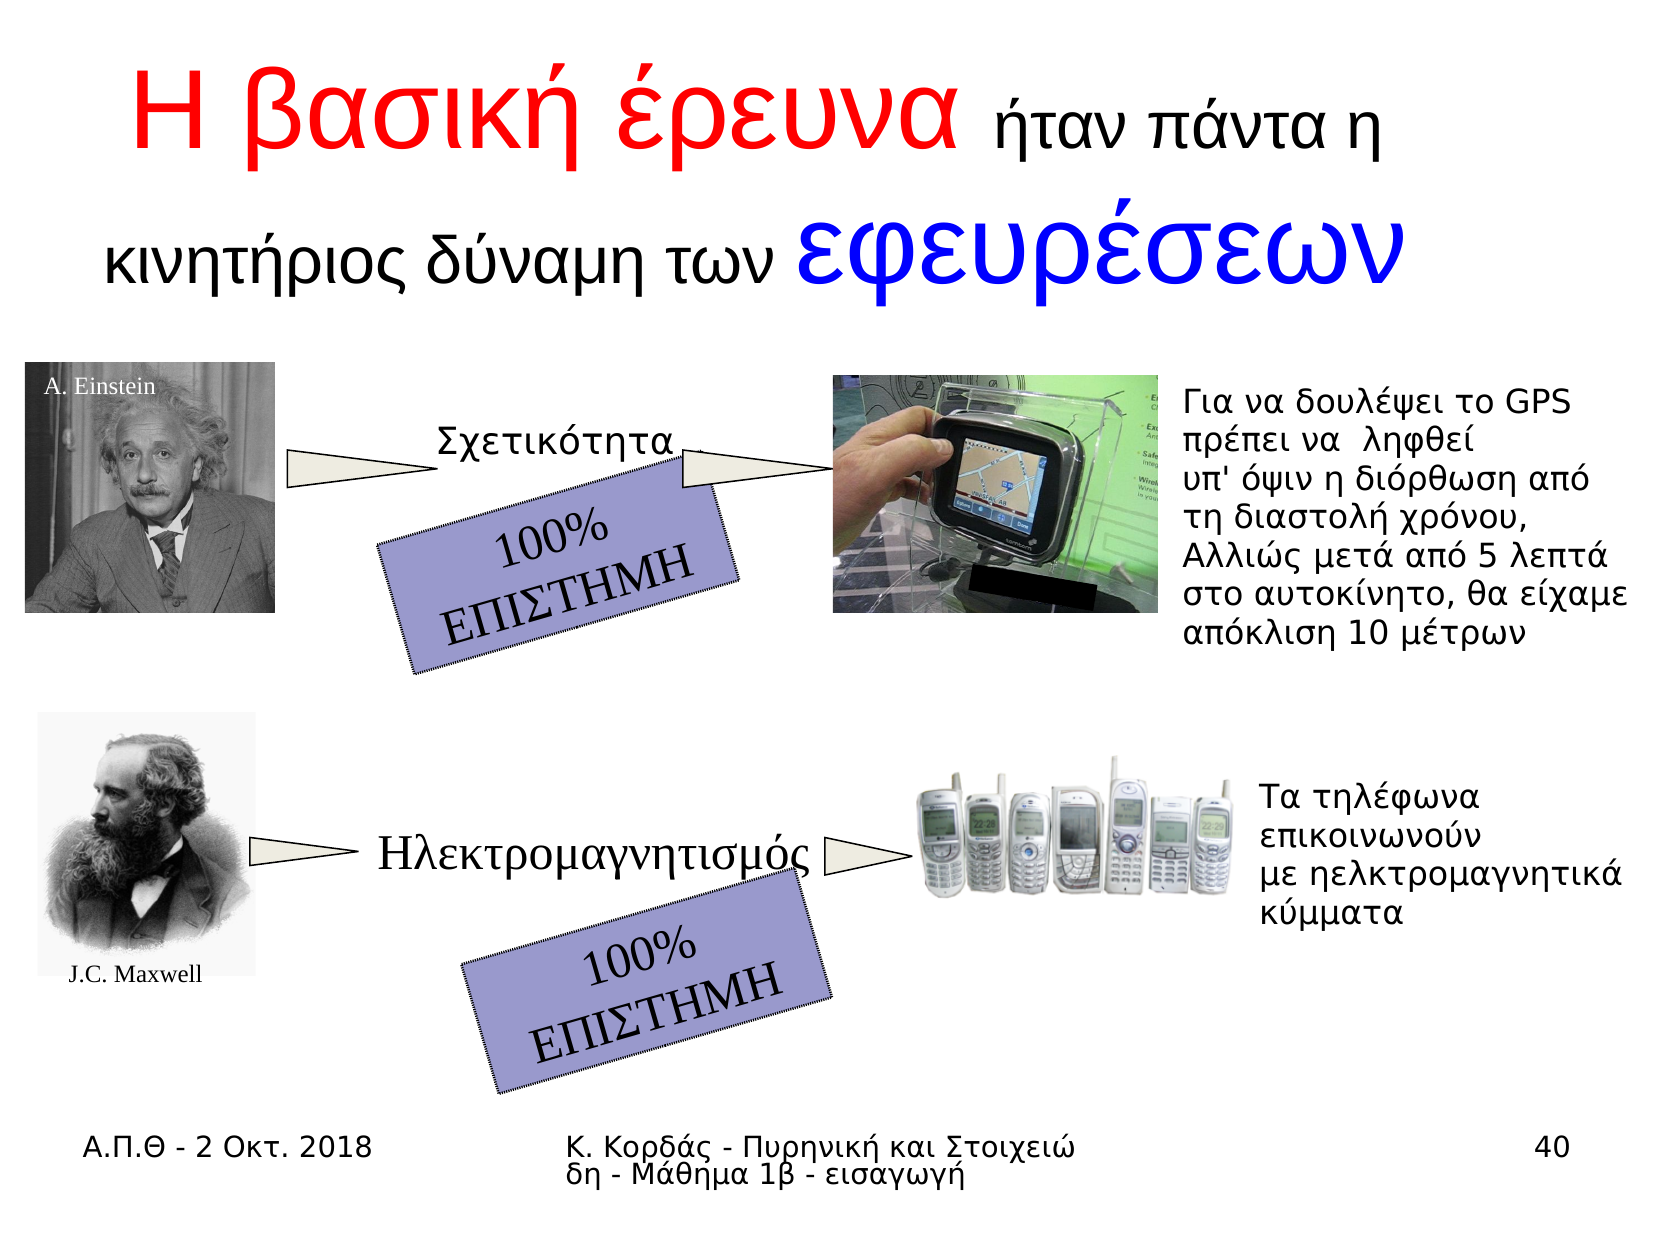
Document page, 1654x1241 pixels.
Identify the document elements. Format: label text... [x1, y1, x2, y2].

text_box Ηλεκτρομαγνητισμός [362, 812, 838, 888]
picture [912, 755, 1238, 900]
picture [37, 712, 256, 976]
text_box [682, 450, 832, 488]
picture [24, 362, 275, 613]
text_box 100% ΕΠΙΣΤΗΜΗ [377, 472, 740, 675]
text_box Για να δουλέψει το GPS πρέπει να ληφθεί υπ' όψιν η διόρθωση από τη διαστολή χρόνου, Αλλιώς μετά από 5 λεπτά στο αυτοκίνητο, θα είχαμε απόκλιση 10 μέτρων [1167, 375, 1654, 663]
text_box [249, 837, 359, 866]
text_box 100% ΕΠΙΣΤΗΜΗ [461, 888, 832, 1094]
text_box [969, 564, 1097, 611]
picture [832, 375, 1158, 613]
text_box J.C. Maxwell [54, 950, 218, 995]
text_box Σχετικότητα [420, 412, 690, 472]
text_box A. Einstein [28, 362, 171, 408]
text_box Τα τηλέφωνα επικοινωνούν με ηελκτρομαγνητικά κύμματα [1244, 770, 1649, 942]
text_box [838, 840, 912, 873]
text_box [287, 450, 420, 488]
title Η βασική έρευνα ήταν πάντα η κινητήριος δύναμη των εφευρέσεων [5, 29, 1506, 464]
